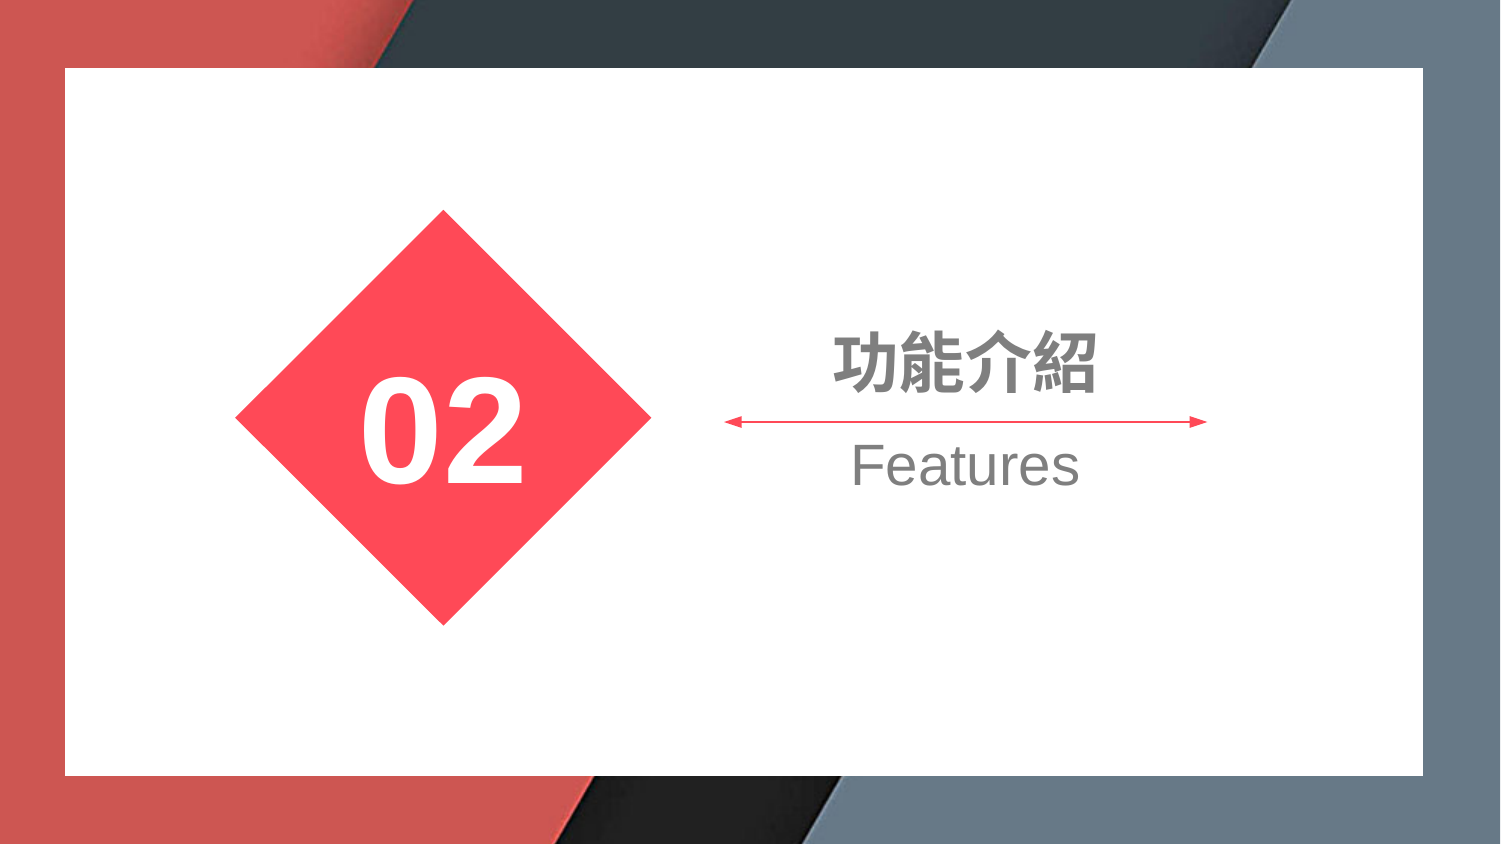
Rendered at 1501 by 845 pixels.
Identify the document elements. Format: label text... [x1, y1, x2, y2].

text_box Features [724, 422, 1208, 504]
text_box [65, 68, 1423, 776]
picture [0, 0, 1501, 844]
text_box 功能介紹 [724, 321, 1208, 401]
text_box 02 [344, 331, 543, 515]
